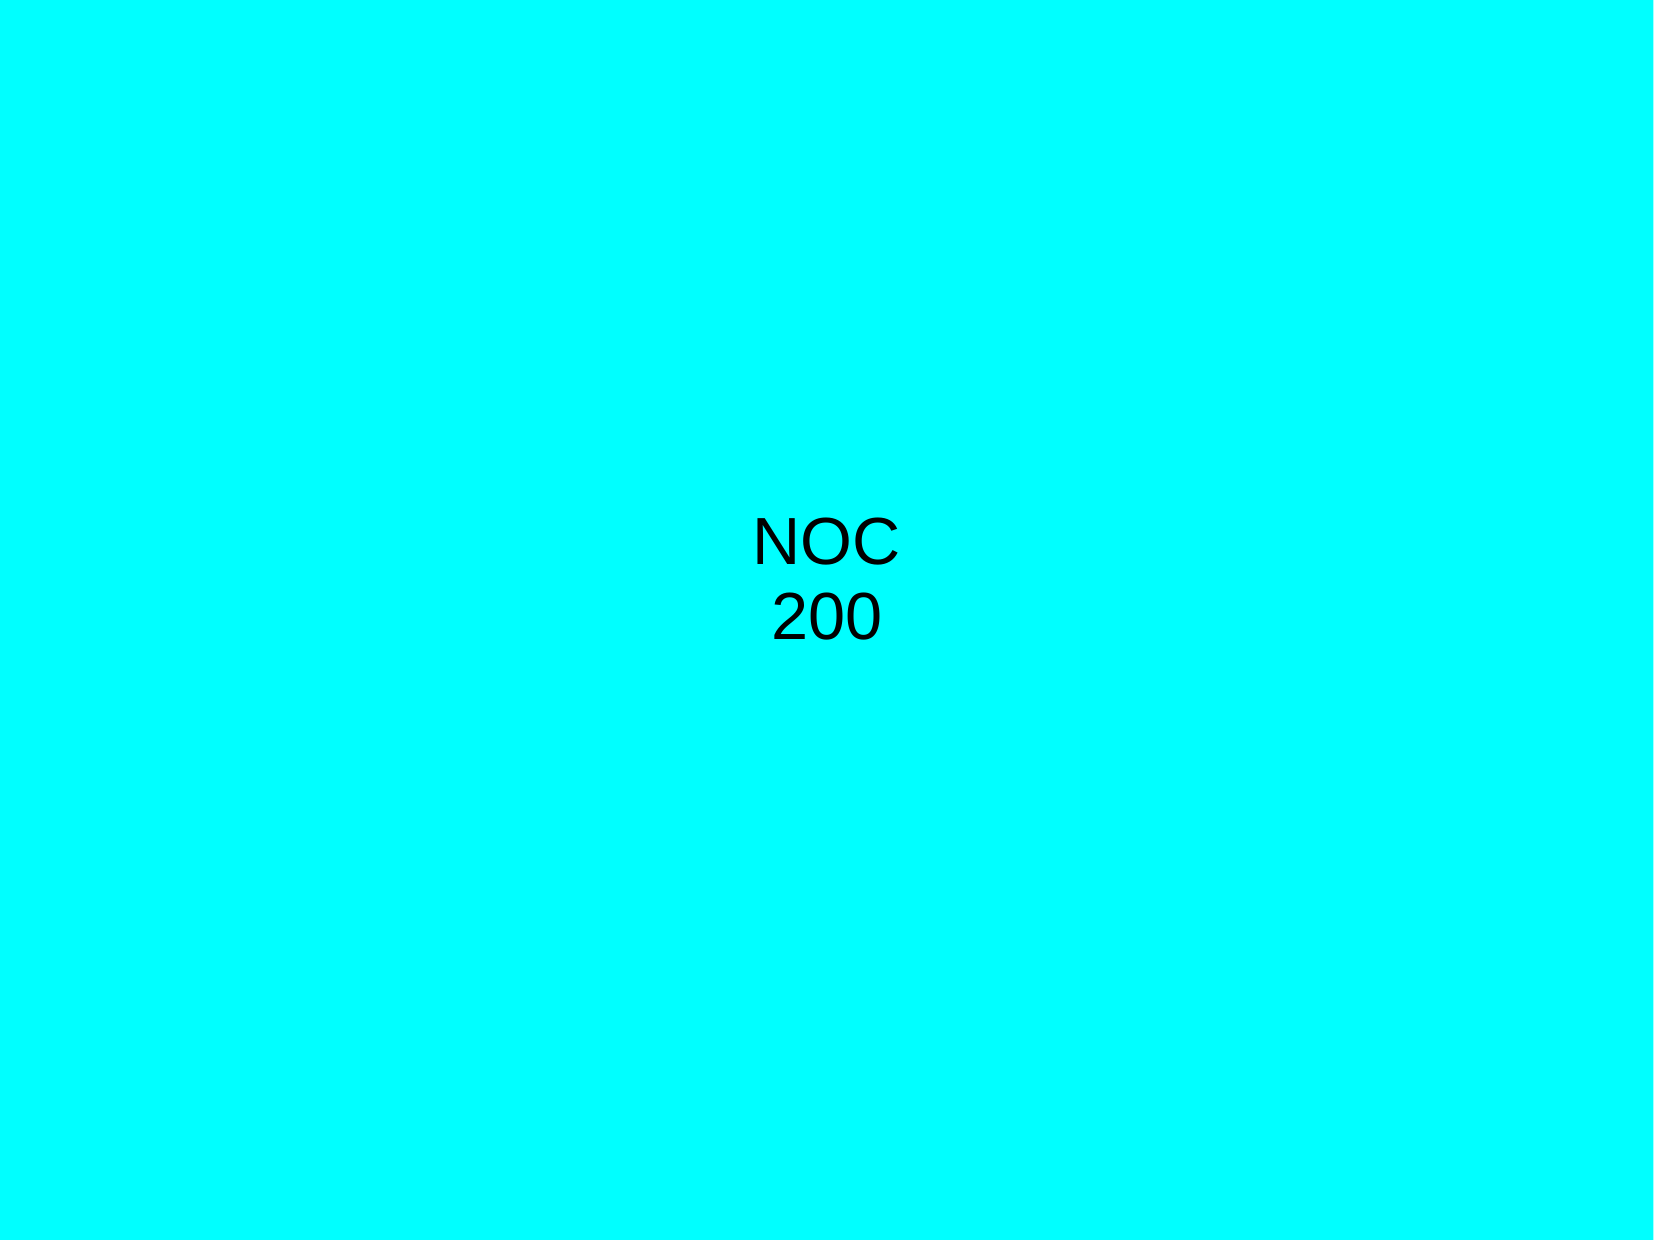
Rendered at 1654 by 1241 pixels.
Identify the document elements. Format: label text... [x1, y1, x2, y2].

subtitle NOC 200 [82, 49, 1571, 1109]
